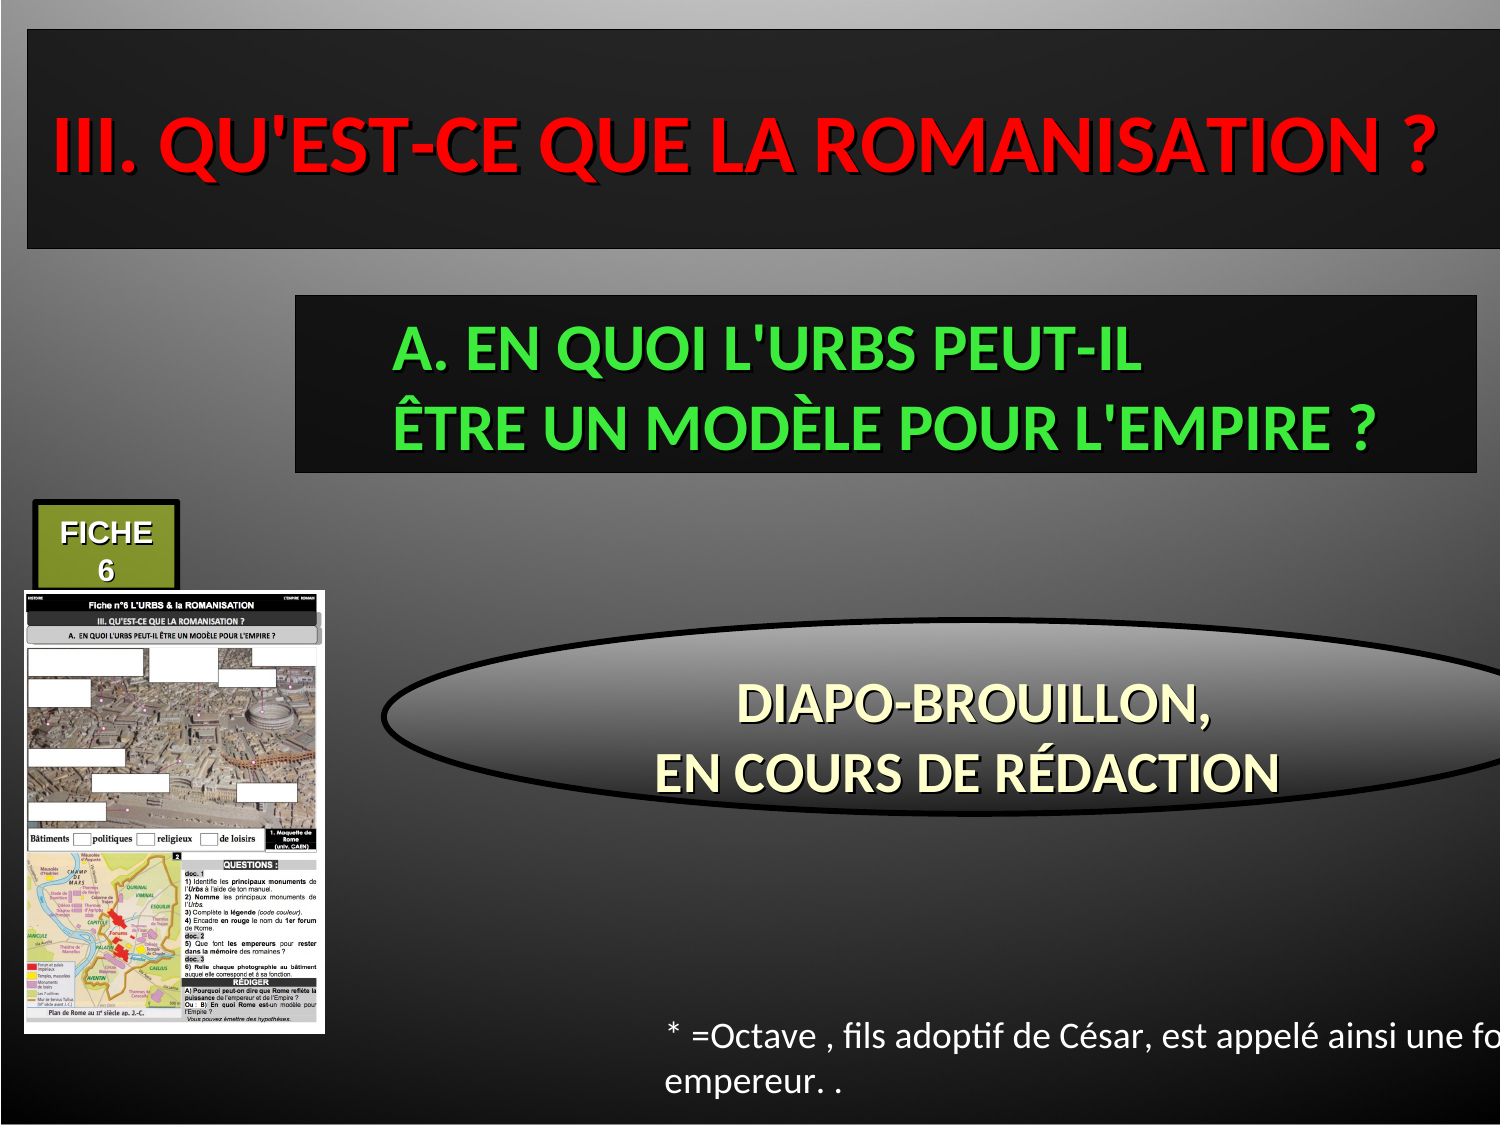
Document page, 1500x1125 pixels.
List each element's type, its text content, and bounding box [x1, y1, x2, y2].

picture [0, 0, 1500, 1125]
text_box DIAPO-BROUILLON, EN COURS DE RÉDACTION [383, 620, 1500, 814]
text_box * =Octave , fils adoptif de César, est appelé ainsi une fois empereur. . [649, 1003, 1500, 1109]
text_box III. QU'EST-CE QUE LA ROMANISATION ? [27, 29, 1500, 249]
text_box A. EN QUOI L'URBS PEUT-IL ÊTRE UN MODÈLE POUR L'EMPIRE ? [295, 295, 1477, 473]
text_box FICHE 6 [35, 501, 178, 590]
